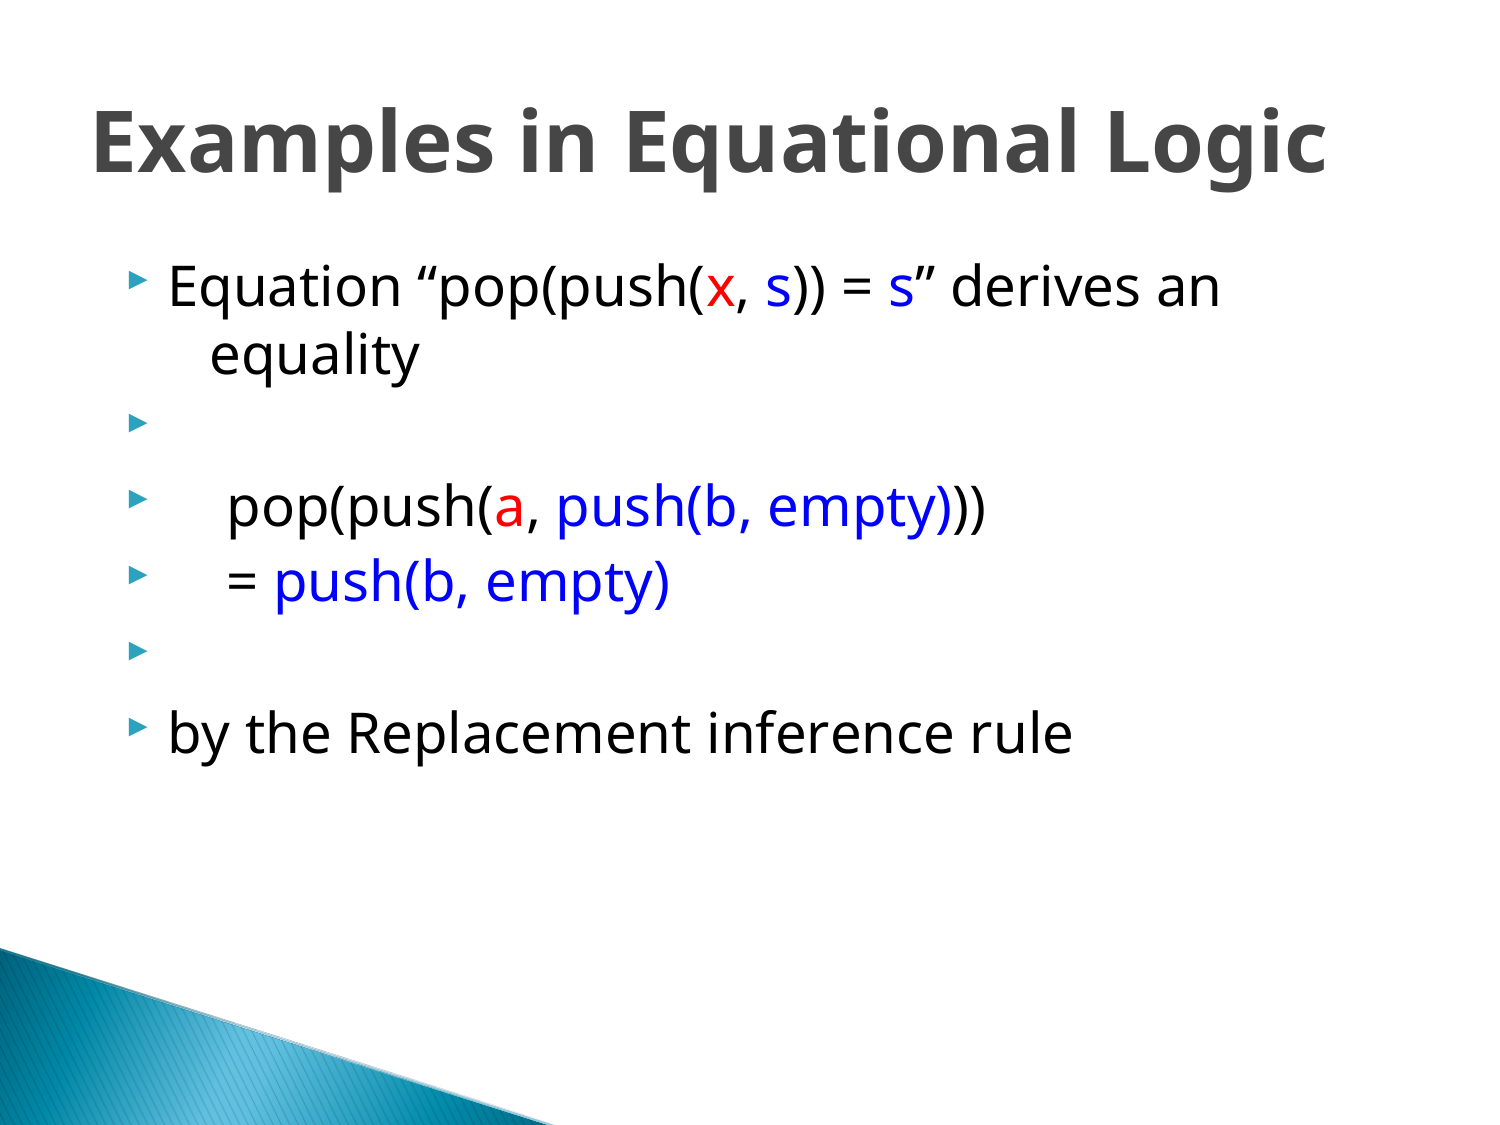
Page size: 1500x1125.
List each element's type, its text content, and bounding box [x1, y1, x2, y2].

list Equation “pop(push(x, s)) = s” derives an equality pop(push(a, push(b, empty))) = push(b, empty) by the Replacement inference rule [75, 242, 1426, 987]
title Examples in Equational Logic [75, 28, 1426, 242]
